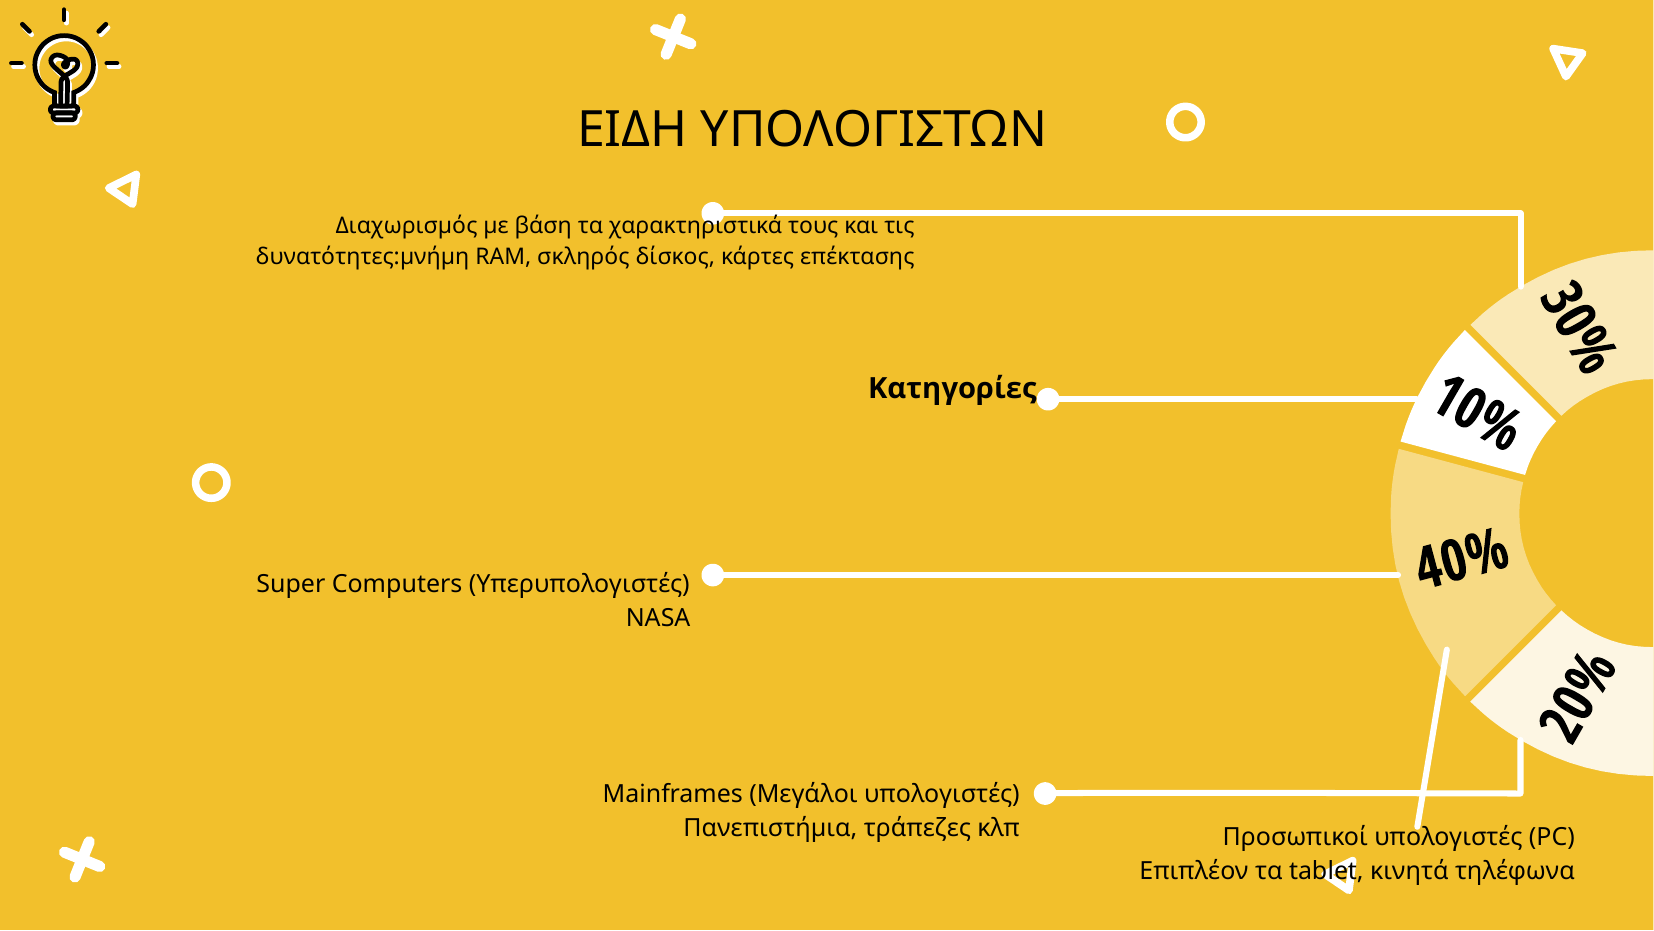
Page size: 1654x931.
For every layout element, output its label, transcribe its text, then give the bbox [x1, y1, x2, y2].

text_box [1037, 387, 1060, 411]
text_box [1470, 250, 1654, 416]
text_box Mainframes (Μεγάλοι υπολογιστές) Πανεπιστήμια, τράπεζες κλπ [465, 747, 1021, 873]
text_box [701, 563, 725, 587]
title ΕΙΔΗ ΥΠΟΛΟΓΙΣΤΩΝ [501, 59, 1123, 196]
text_box [1400, 329, 1557, 475]
text_box [1390, 448, 1557, 697]
text_box [1470, 610, 1654, 776]
text_box Διαχωρισμός με βάση τα χαρακτηριστικά τους και τις δυνατότητες:μνήμη RAM, σκληρός δίσκος, κάρτες επέκτασης [177, 177, 916, 303]
text_box Προσωπικοί υπολογιστές (PC) Επιπλέον τα tablet, κινητά τηλέφωνα [1020, 790, 1576, 916]
text_box Super Computers (Υπερυπολογιστές) NASA [135, 537, 691, 663]
text_box [1034, 782, 1056, 790]
text_box Κατηγορίες [465, 324, 1037, 450]
